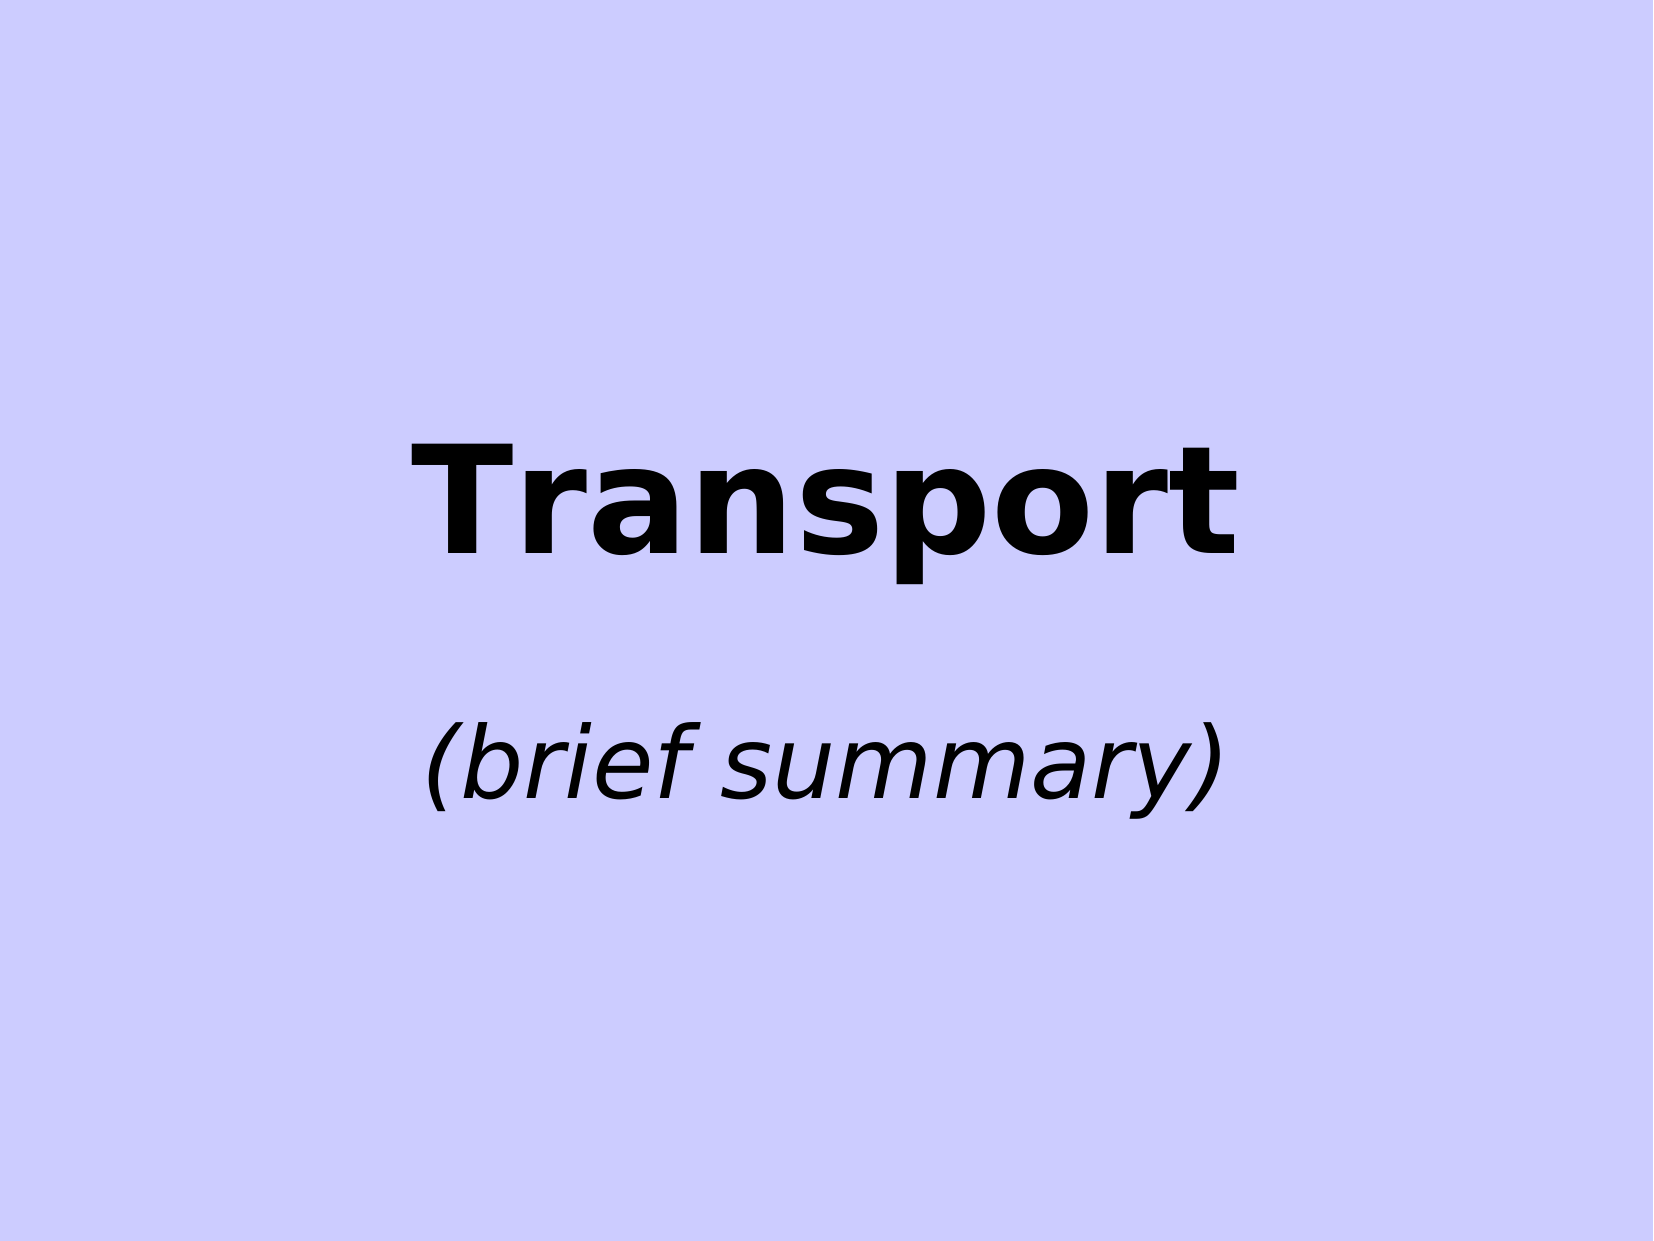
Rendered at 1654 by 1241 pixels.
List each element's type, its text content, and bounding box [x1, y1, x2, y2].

subtitle Transport (brief summary) [82, 135, 1571, 1102]
